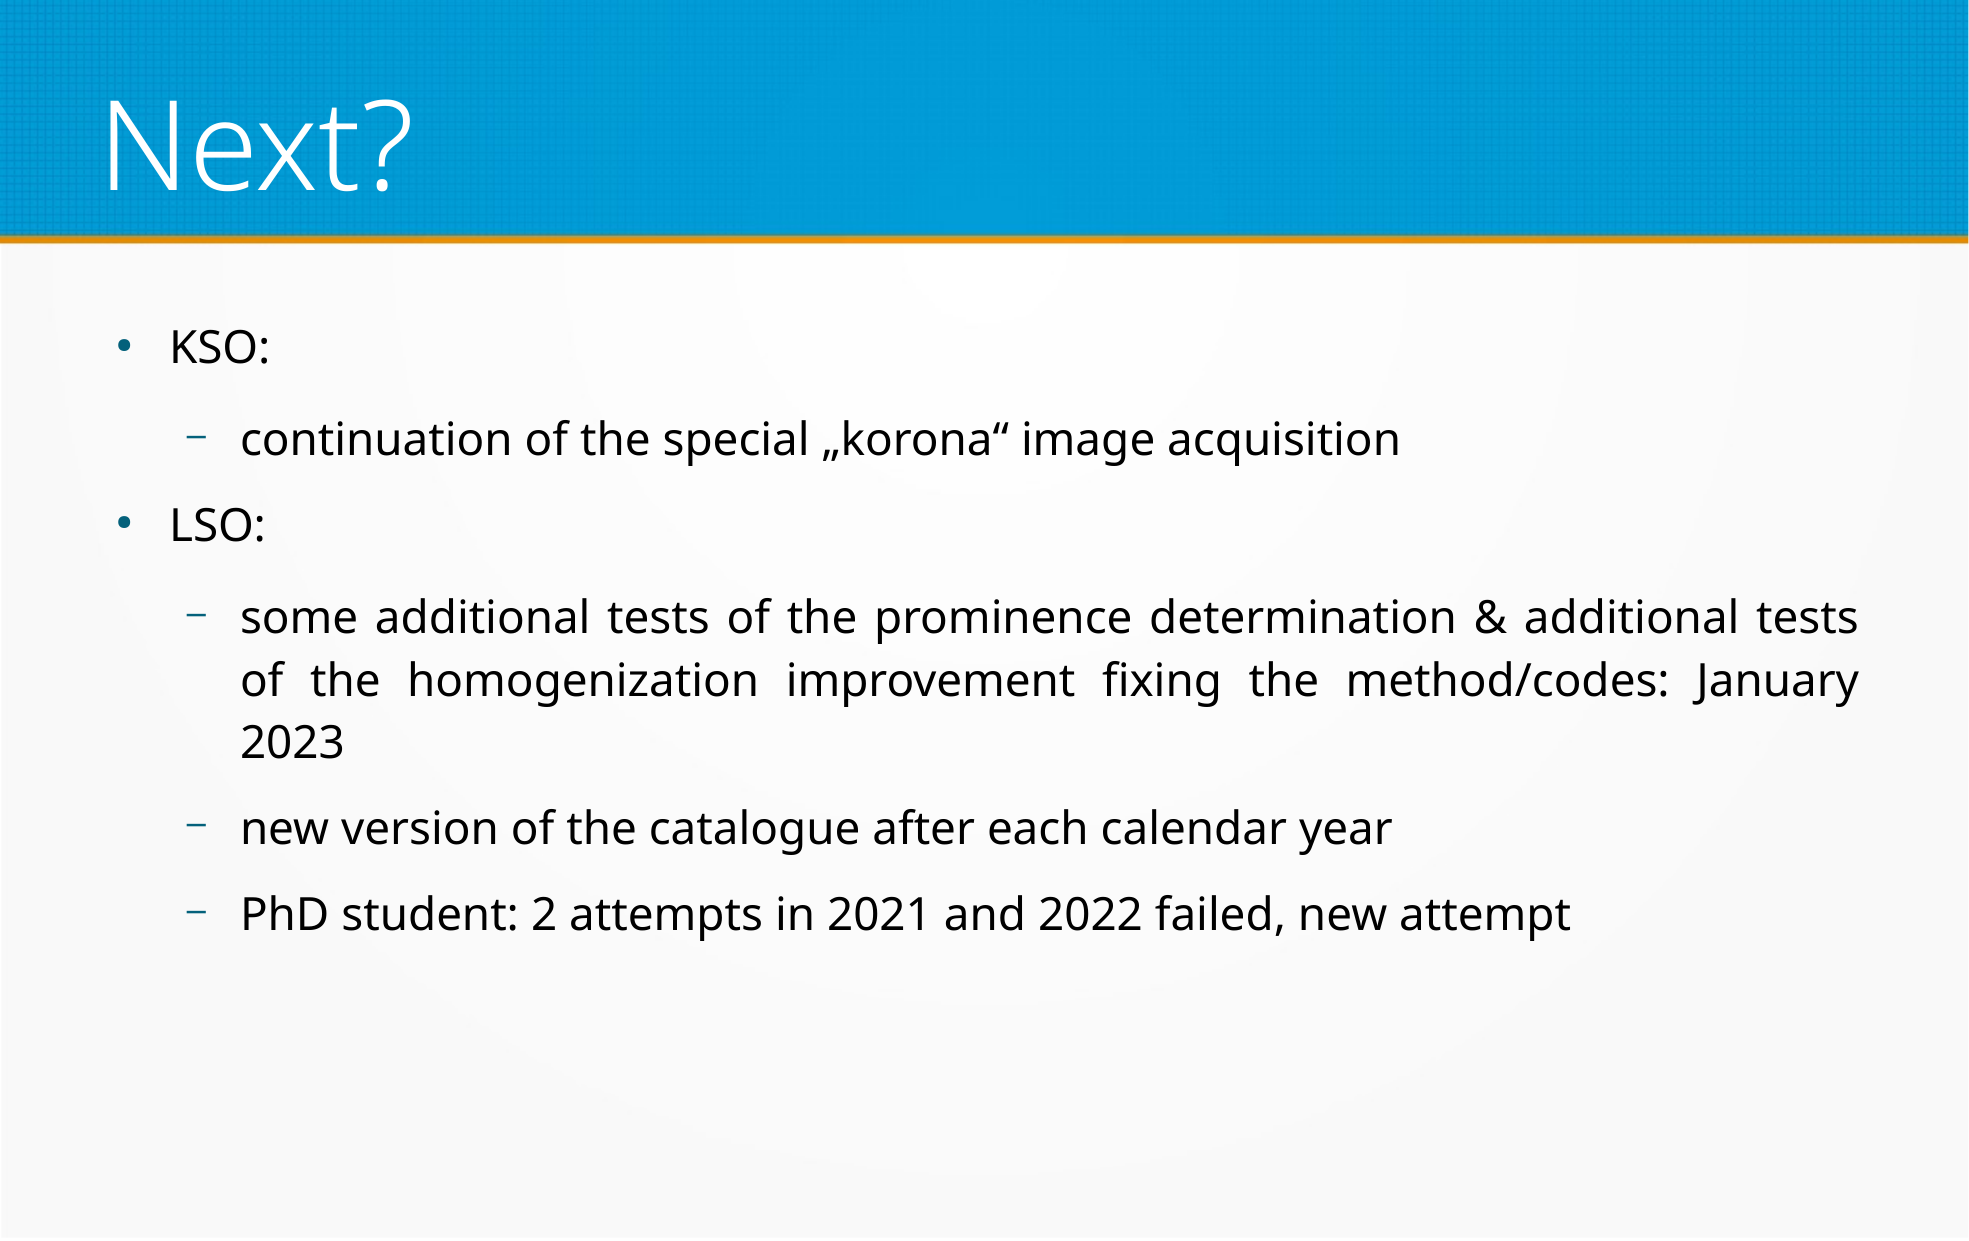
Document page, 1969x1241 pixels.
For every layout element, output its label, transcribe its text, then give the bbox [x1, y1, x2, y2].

title Next? [98, 19, 1870, 227]
picture [0, 233, 1969, 1241]
list KSO: continuation of the special „korona“ image acquisition LSO: some additional tests of the prominence determination & additional tests of the homogenization improvement fixing the method/codes: January 2023 new version of the catalogue after each calendar year PhD student: 2 attempts in 2021 and 2022 failed, new attempt [98, 315, 1861, 1081]
